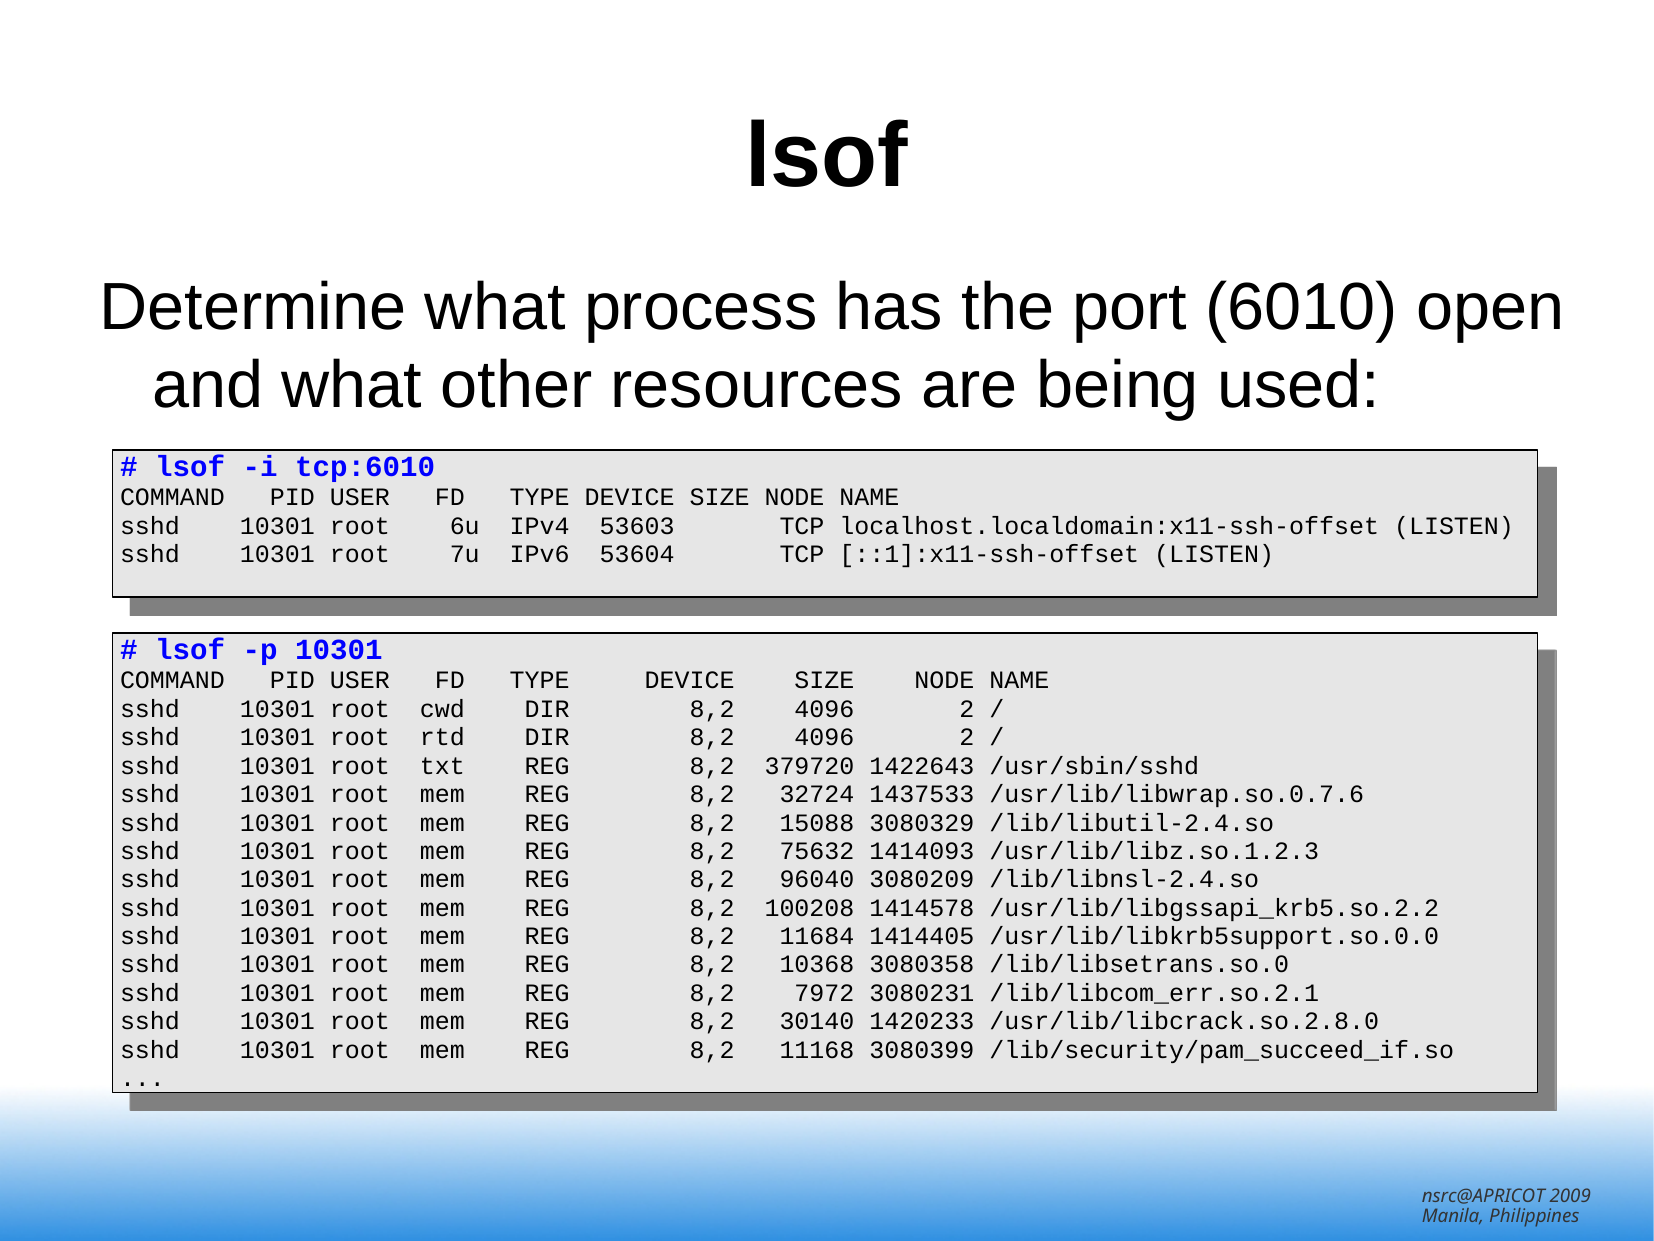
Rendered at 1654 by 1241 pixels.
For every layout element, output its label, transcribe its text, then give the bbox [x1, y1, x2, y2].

text_box # lsof -i tcp:6010 COMMAND PID USER FD TYPE DEVICE SIZE NODE NAME sshd 10301 root 6u IPv4 53603 TCP localhost.localdomain:x11-ssh-offset (LISTEN)‏ sshd 10301 root 7u IPv6 53604 TCP [::1]:x11-ssh-offset (LISTEN)‏ [112, 449, 1538, 597]
list Determine what process has the port (6010) open and what other resources are being used: [82, 266, 1571, 527]
title lsof [82, 49, 1571, 257]
text_box # lsof -p 10301 COMMAND PID USER FD TYPE DEVICE SIZE NODE NAME sshd 10301 root cwd DIR 8,2 4096 2 / sshd 10301 root rtd DIR 8,2 4096 2 / sshd 10301 root txt REG 8,2 379720 1422643 /usr/sbin/sshd sshd 10301 root mem REG 8,2 32724 1437533 /usr/lib/libwrap.so.0.7.6 sshd 10301 root mem REG 8,2 15088 3080329 /lib/libutil-2.4.so sshd 10301 root mem REG 8,2 75632 1414093 /usr/lib/libz.so.1.2.3 sshd 10301 root mem REG 8,2 96040 3080209 /lib/libnsl-2.4.so sshd 10301 root mem REG 8,2 100208 1414578 /usr/lib/libgssapi_krb5.so.2.2 sshd 10301 root mem REG 8,2 11684 1414405 /usr/lib/libkrb5support.so.0.0 sshd 10301 root mem REG 8,2 10368 3080358 /lib/libsetrans.so.0 sshd 10301 root mem REG 8,2 7972 3080231 /lib/libcom_err.so.2.1 sshd 10301 root mem REG 8,2 30140 1420233 /usr/lib/libcrack.so.2.8.0 sshd 10301 root mem REG 8,2 11168 3080399 /lib/security/pam_succeed_if.so ... [112, 633, 1538, 1093]
picture [0, 1083, 1654, 1241]
